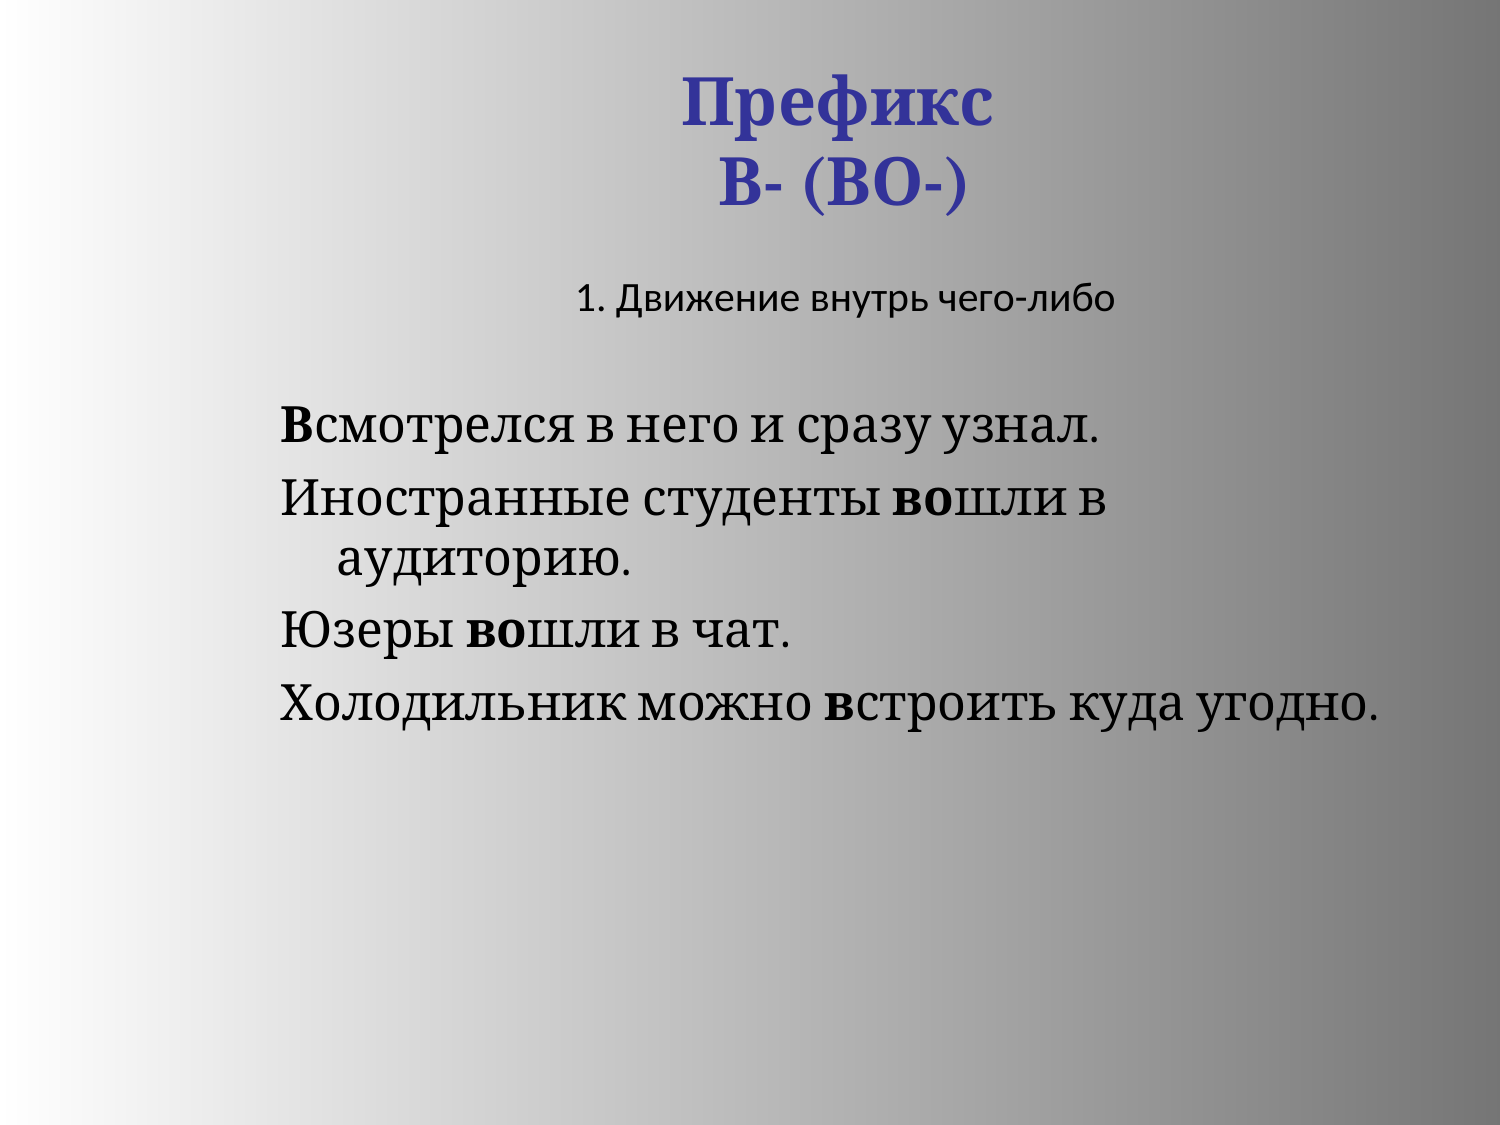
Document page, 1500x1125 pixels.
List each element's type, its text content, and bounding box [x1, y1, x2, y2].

list 1. Движение внутрь чего-либо Всмотрелся в него и сразу узнал. Иностранные студенты вошли в аудиторию. Юзеры вошли в чат. Холодильник можно встроить куда угодно. [265, 262, 1426, 1006]
title Префикс В- (ВО-) [265, 45, 1426, 233]
